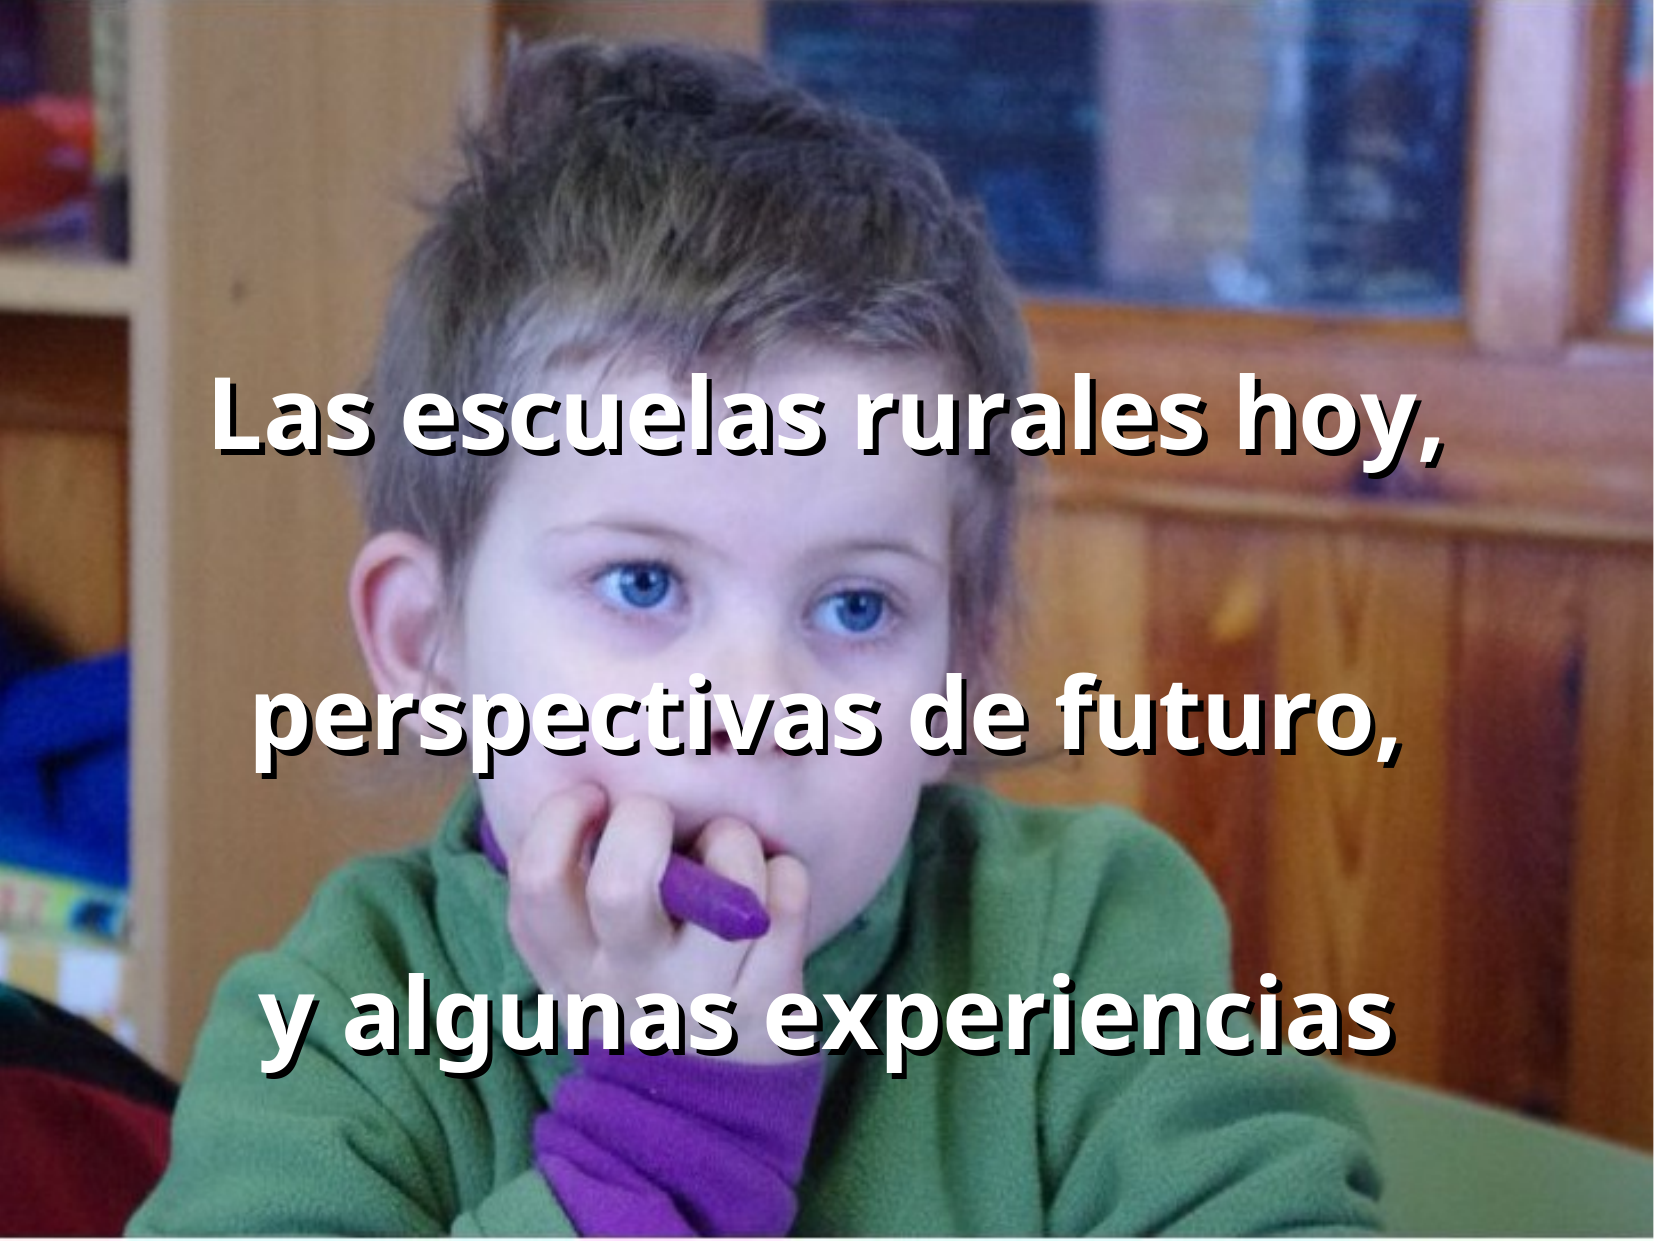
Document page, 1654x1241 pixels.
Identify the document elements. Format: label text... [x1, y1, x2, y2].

picture [0, 0, 1654, 1241]
text_box Las escuelas rurales hoy, perspectivas de futuro, y algunas experiencias [118, 236, 1536, 1064]
